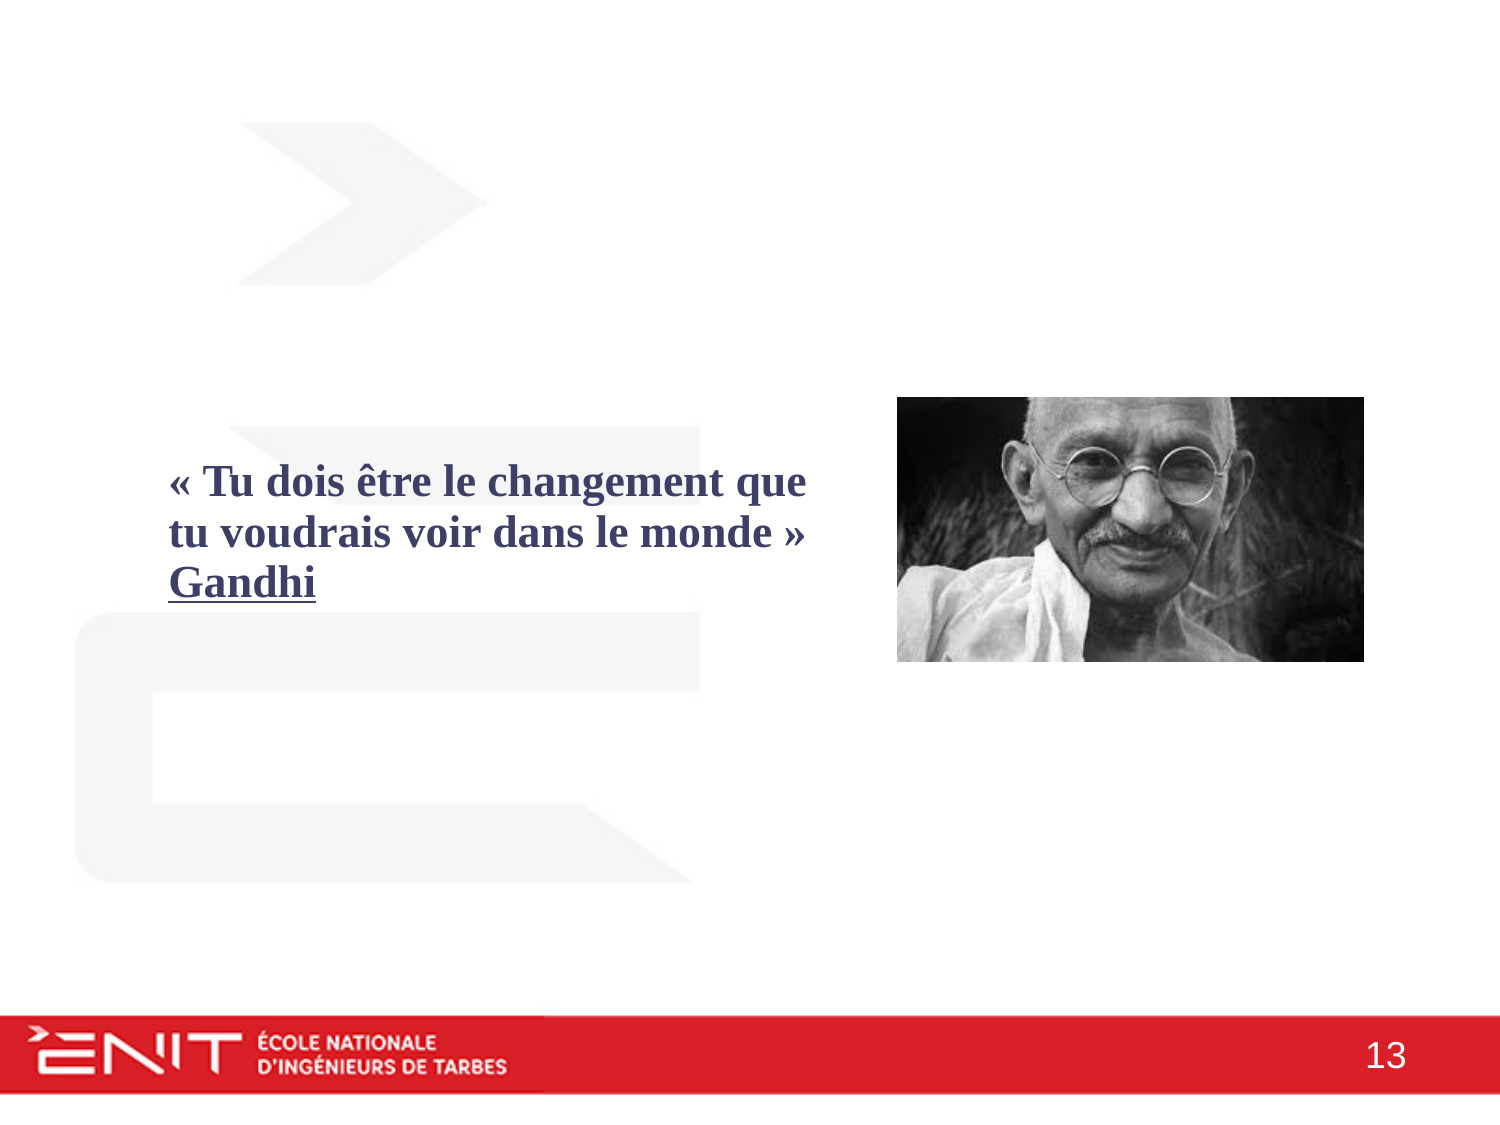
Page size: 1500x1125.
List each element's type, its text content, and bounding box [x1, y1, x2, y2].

text_box « Tu dois être le changement que tu voudrais voir dans le monde » Gandhi [153, 448, 827, 638]
text_box <numéro> [1350, 1027, 1500, 1098]
picture [0, 0, 1500, 1125]
